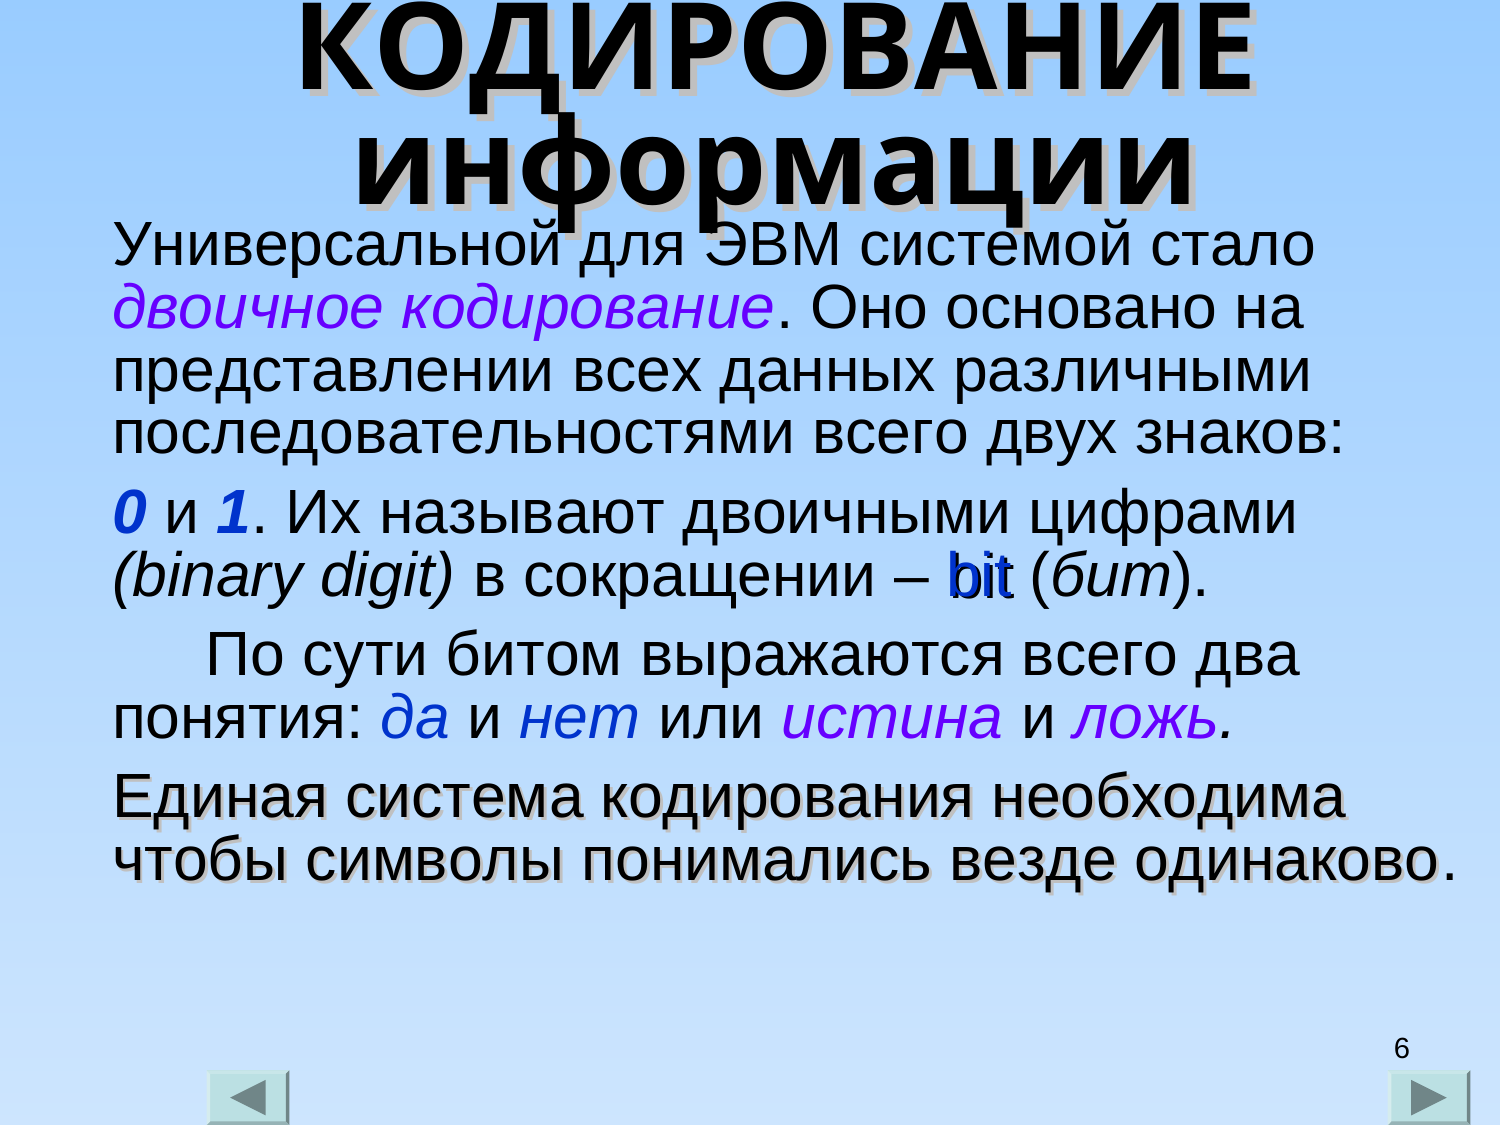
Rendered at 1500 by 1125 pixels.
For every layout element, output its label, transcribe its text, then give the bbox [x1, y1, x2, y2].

list Универсальной для ЭВМ системой стало двоичное кодирование. Оно основано на представлении всех данных различными последовательностями всего двух знаков: 0 и 1. Их называют двоичными цифрами (binary digit) в сокращении – bit (бит). По сути битом выражаются всего два понятия: да и нет или истина и ложь. Единая система кодирования необходима чтобы символы понимались везде одинаково. [41, 208, 1500, 1066]
text_box [1389, 1070, 1471, 1125]
text_box [208, 1070, 290, 1125]
title КОДИРОВАНИЕ информации [74, 0, 1475, 208]
